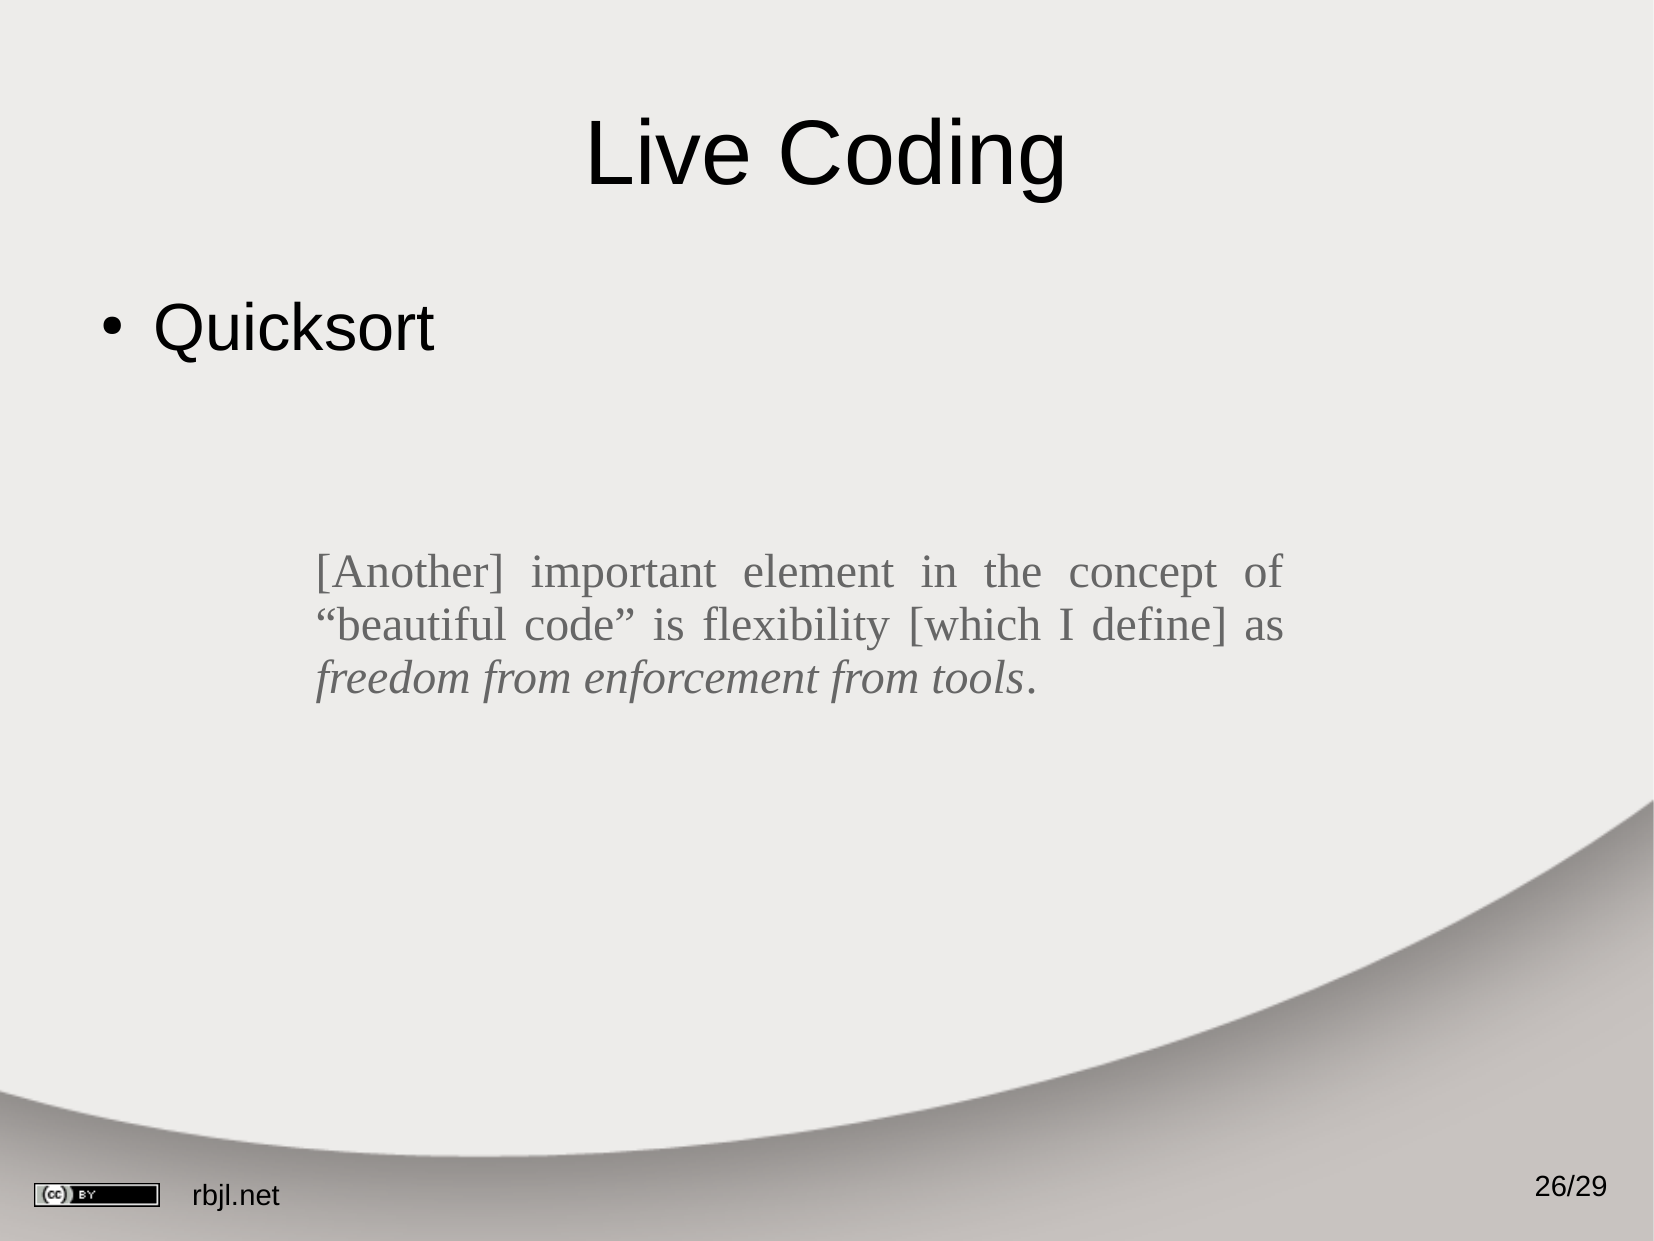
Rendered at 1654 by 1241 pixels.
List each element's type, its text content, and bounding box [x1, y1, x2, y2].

text_box [Another] important element in the concept of “beautiful code” is flexibility [which I define] as freedom from enforcement from tools. [300, 537, 1300, 757]
title Live Coding [82, 49, 1571, 257]
picture [0, 0, 1654, 1241]
list Quicksort [82, 290, 1571, 1109]
